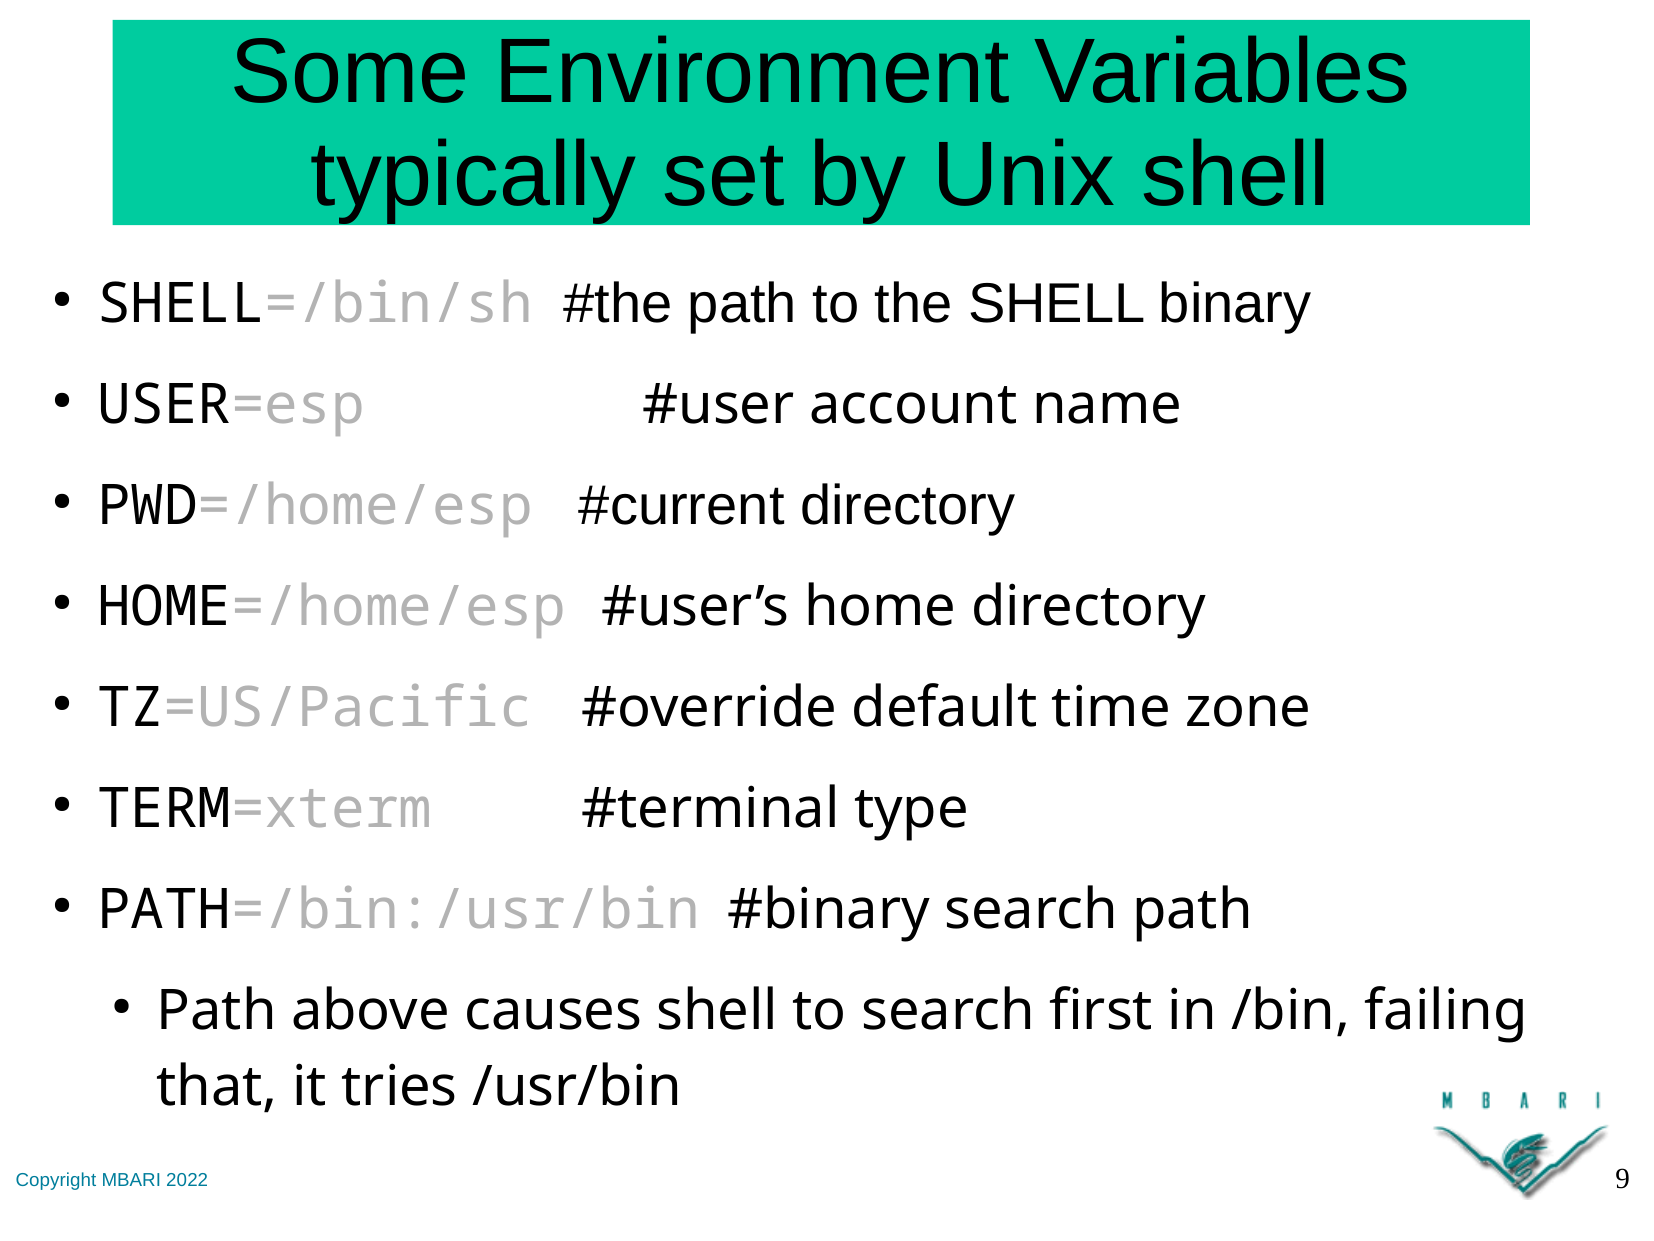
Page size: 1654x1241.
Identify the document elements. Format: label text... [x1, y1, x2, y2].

title Some Environment Variables typically set by Unix shell [112, 19, 1530, 226]
picture [1426, 1126, 1613, 1200]
list SHELL=/bin/sh #the path to the SHELL binary USER=esp #user account name PWD=/home/esp #current directory HOME=/home/esp #user’s home directory TZ=US/Pacific #override default time zone TERM=xterm #terminal type PATH=/bin:/usr/bin #binary search path Path above causes shell to search first in /bin, failing that, it tries /usr/bin [37, 262, 1613, 1126]
